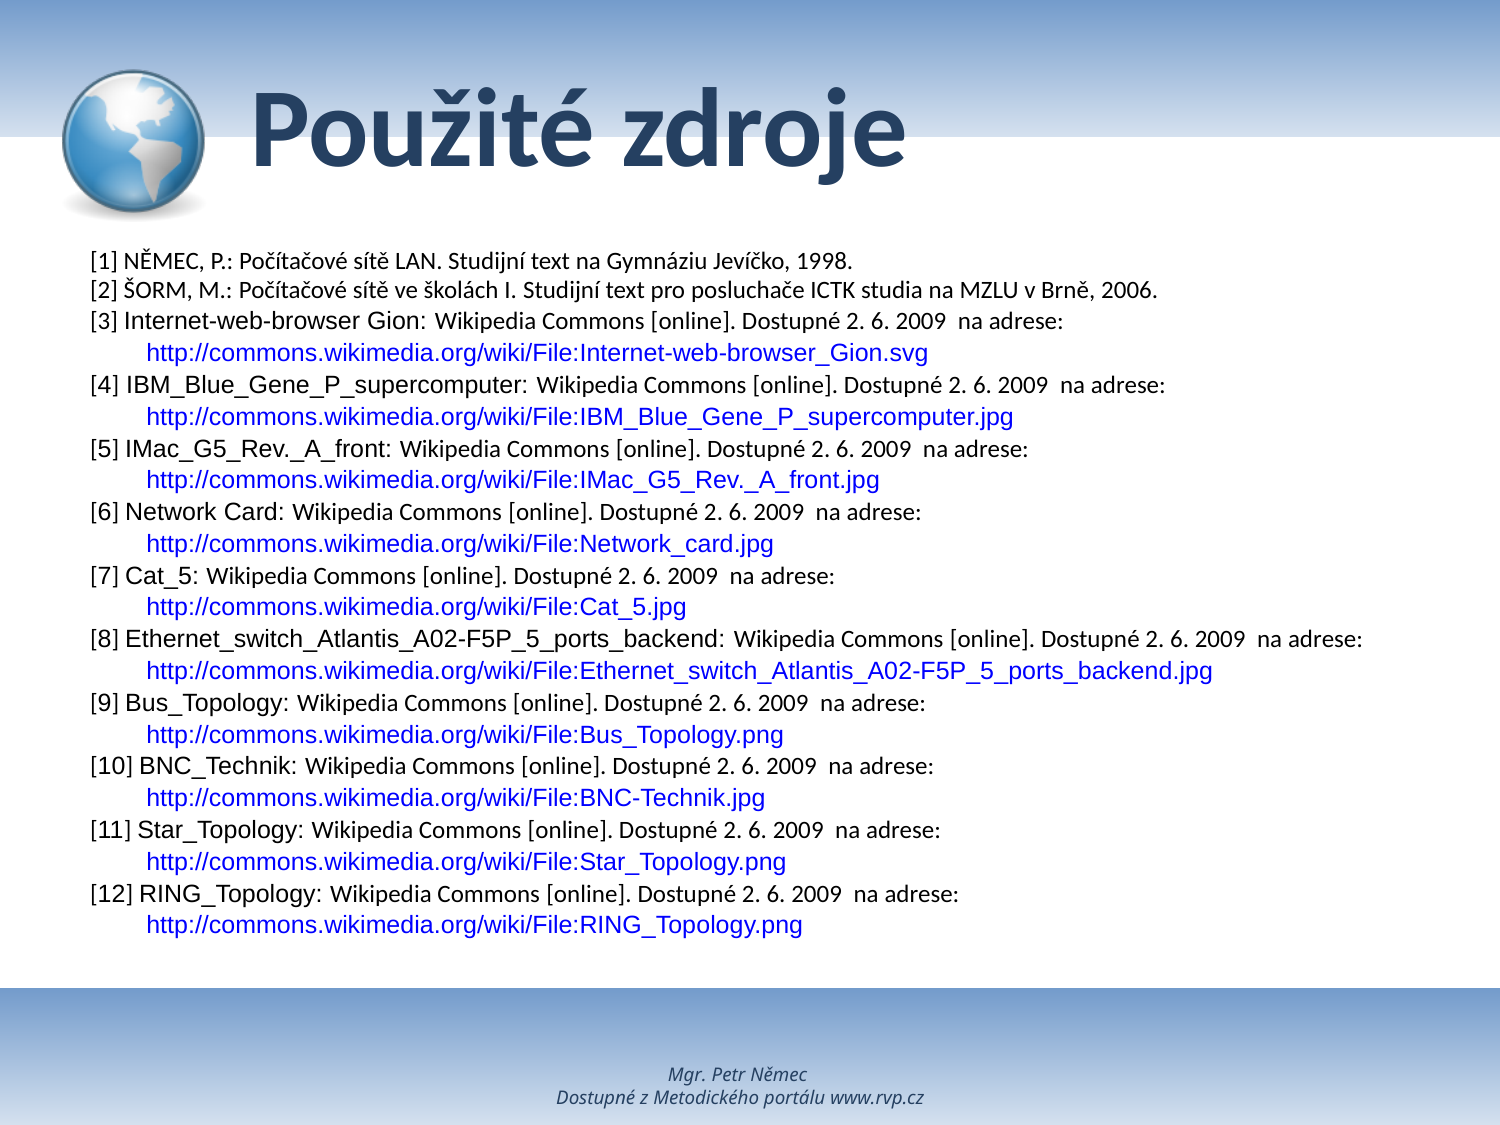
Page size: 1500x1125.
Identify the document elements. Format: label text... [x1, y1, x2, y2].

title Použité zdroje [235, 45, 1426, 233]
list [1] NĚMEC, P.: Počítačové sítě LAN. Studijní text na Gymnáziu Jevíčko, 1998. [2] ŠORM, M.: Počítačové sítě ve školách I. Studijní text pro posluchače ICTK studia na MZLU v Brně, 2006. [3] Internet-web-browser Gion: Wikipedia Commons [online]. Dostupné 2. 6. 2009 na adrese: http://commons.wikimedia.org/wiki/File:Internet-web-browser_Gion.svg [4] IBM_Blue_Gene_P_supercomputer: Wikipedia Commons [online]. Dostupné 2. 6. 2009 na adrese: http://commons.wikimedia.org/wiki/File:IBM_Blue_Gene_P_supercomputer.jpg [5] IMac_G5_Rev._A_front: Wikipedia Commons [online]. Dostupné 2. 6. 2009 na adrese: http://commons.wikimedia.org/wiki/File:IMac_G5_Rev._A_front.jpg [6] Network Card: Wikipedia Commons [online]. Dostupné 2. 6. 2009 na adrese: http://commons.wikimedia.org/wiki/File:Network_card.jpg [7] Cat_5: Wikipedia Commons [online]. Dostupné 2. 6. 2009 na adrese: http://commons.wikimedia.org/wiki/File:Cat_5.jpg [8] Ethernet_switch_Atlantis_A02-F5P_5_ports_backend: Wikipedia Commons [online]. Dostupné 2. 6. 2009 na adrese: http://commons.wikimedia.org/wiki/File:Ethernet_switch_Atlantis_A02-F5P_5_ports_backend.jpg [9] Bus_Topology: Wikipedia Commons [online]. Dostupné 2. 6. 2009 na adrese: http://commons.wikimedia.org/wiki/File:Bus_Topology.png [10] BNC_Technik: Wikipedia Commons [online]. Dostupné 2. 6. 2009 na adrese: http://commons.wikimedia.org/wiki/File:BNC-Technik.jpg [11] Star_Topology: Wikipedia Commons [online]. Dostupné 2. 6. 2009 na adrese: http://commons.wikimedia.org/wiki/File:Star_Topology.png [12] RING_Topology: Wikipedia Commons [online]. Dostupné 2. 6. 2009 na adrese: http://commons.wikimedia.org/wiki/File:RING_Topology.png [75, 244, 1426, 1041]
picture [56, 67, 211, 222]
